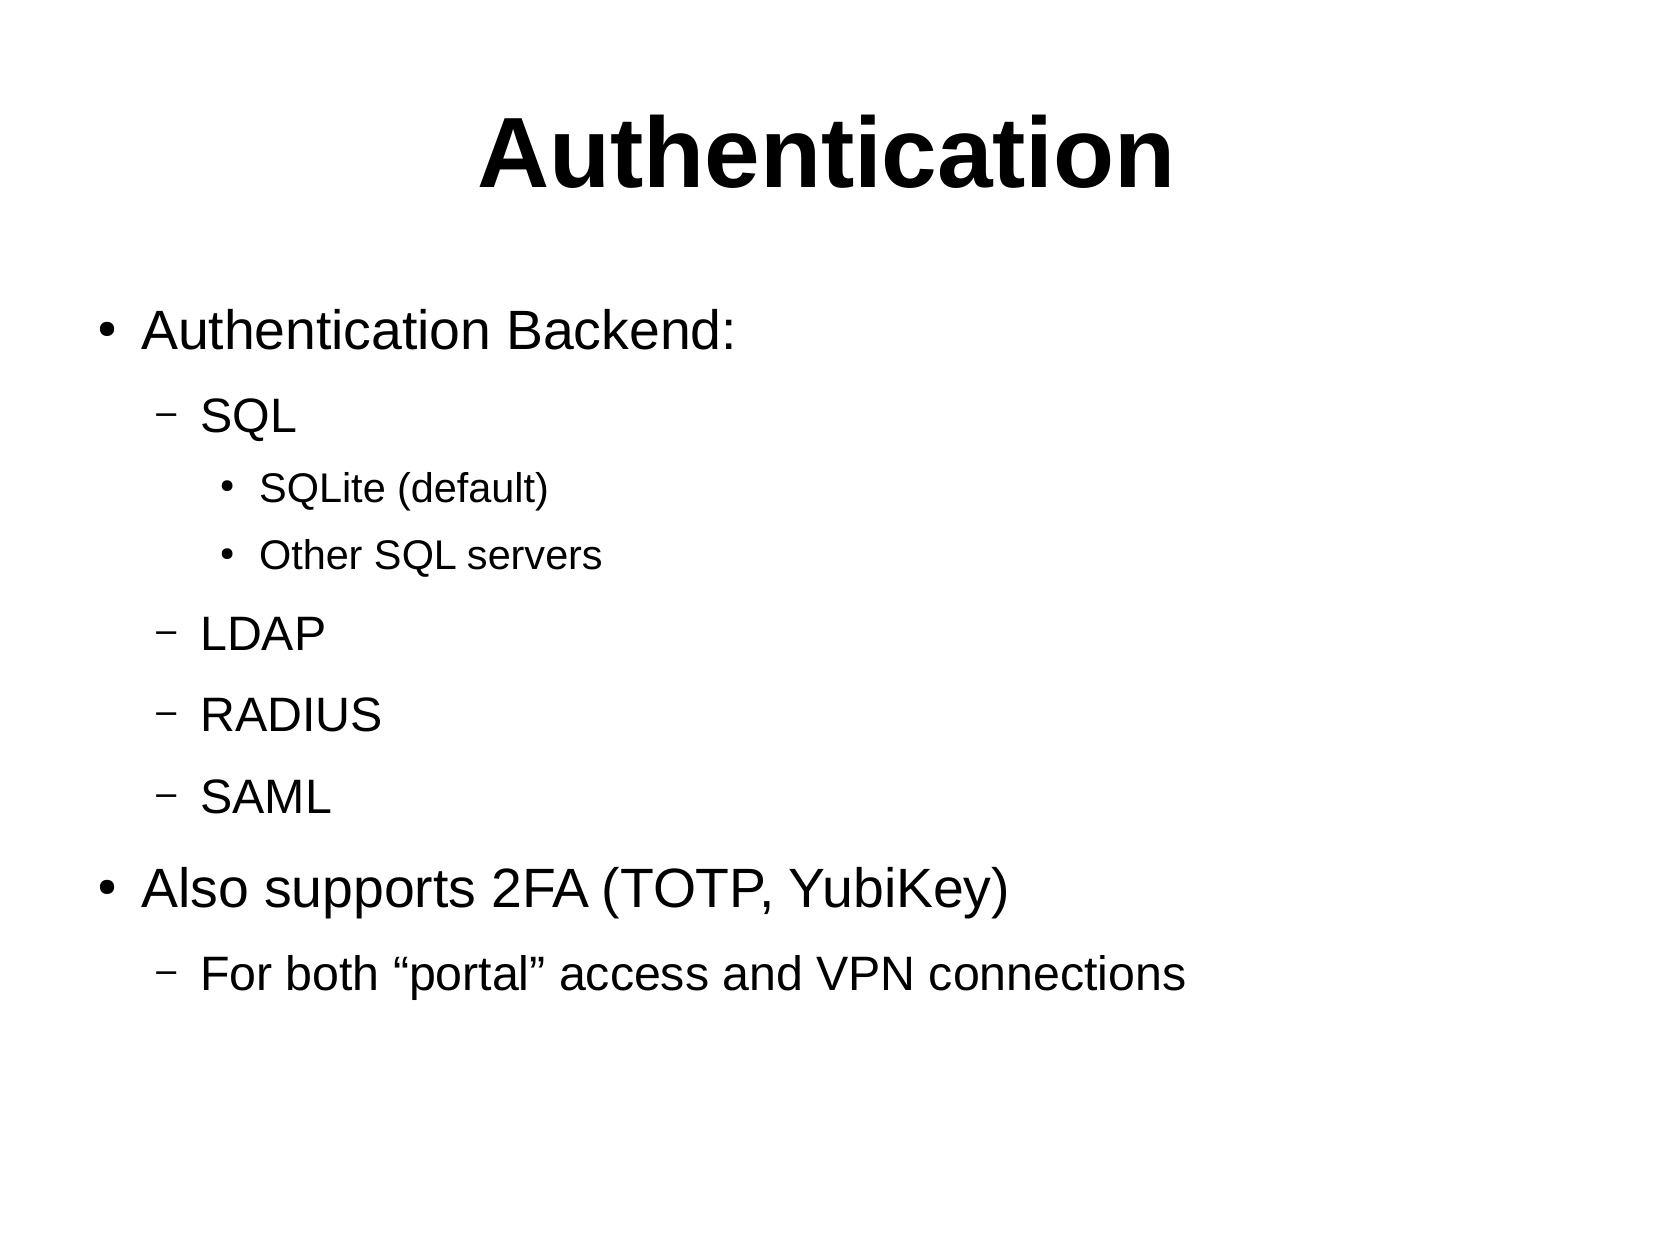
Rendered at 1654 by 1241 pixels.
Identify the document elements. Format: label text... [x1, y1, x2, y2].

title Authentication [82, 49, 1571, 257]
list Authentication Backend: SQL SQLite (default) Other SQL servers LDAP RADIUS SAML Also supports 2FA (TOTP, YubiKey) For both “portal” access and VPN connections [82, 290, 1571, 1010]
